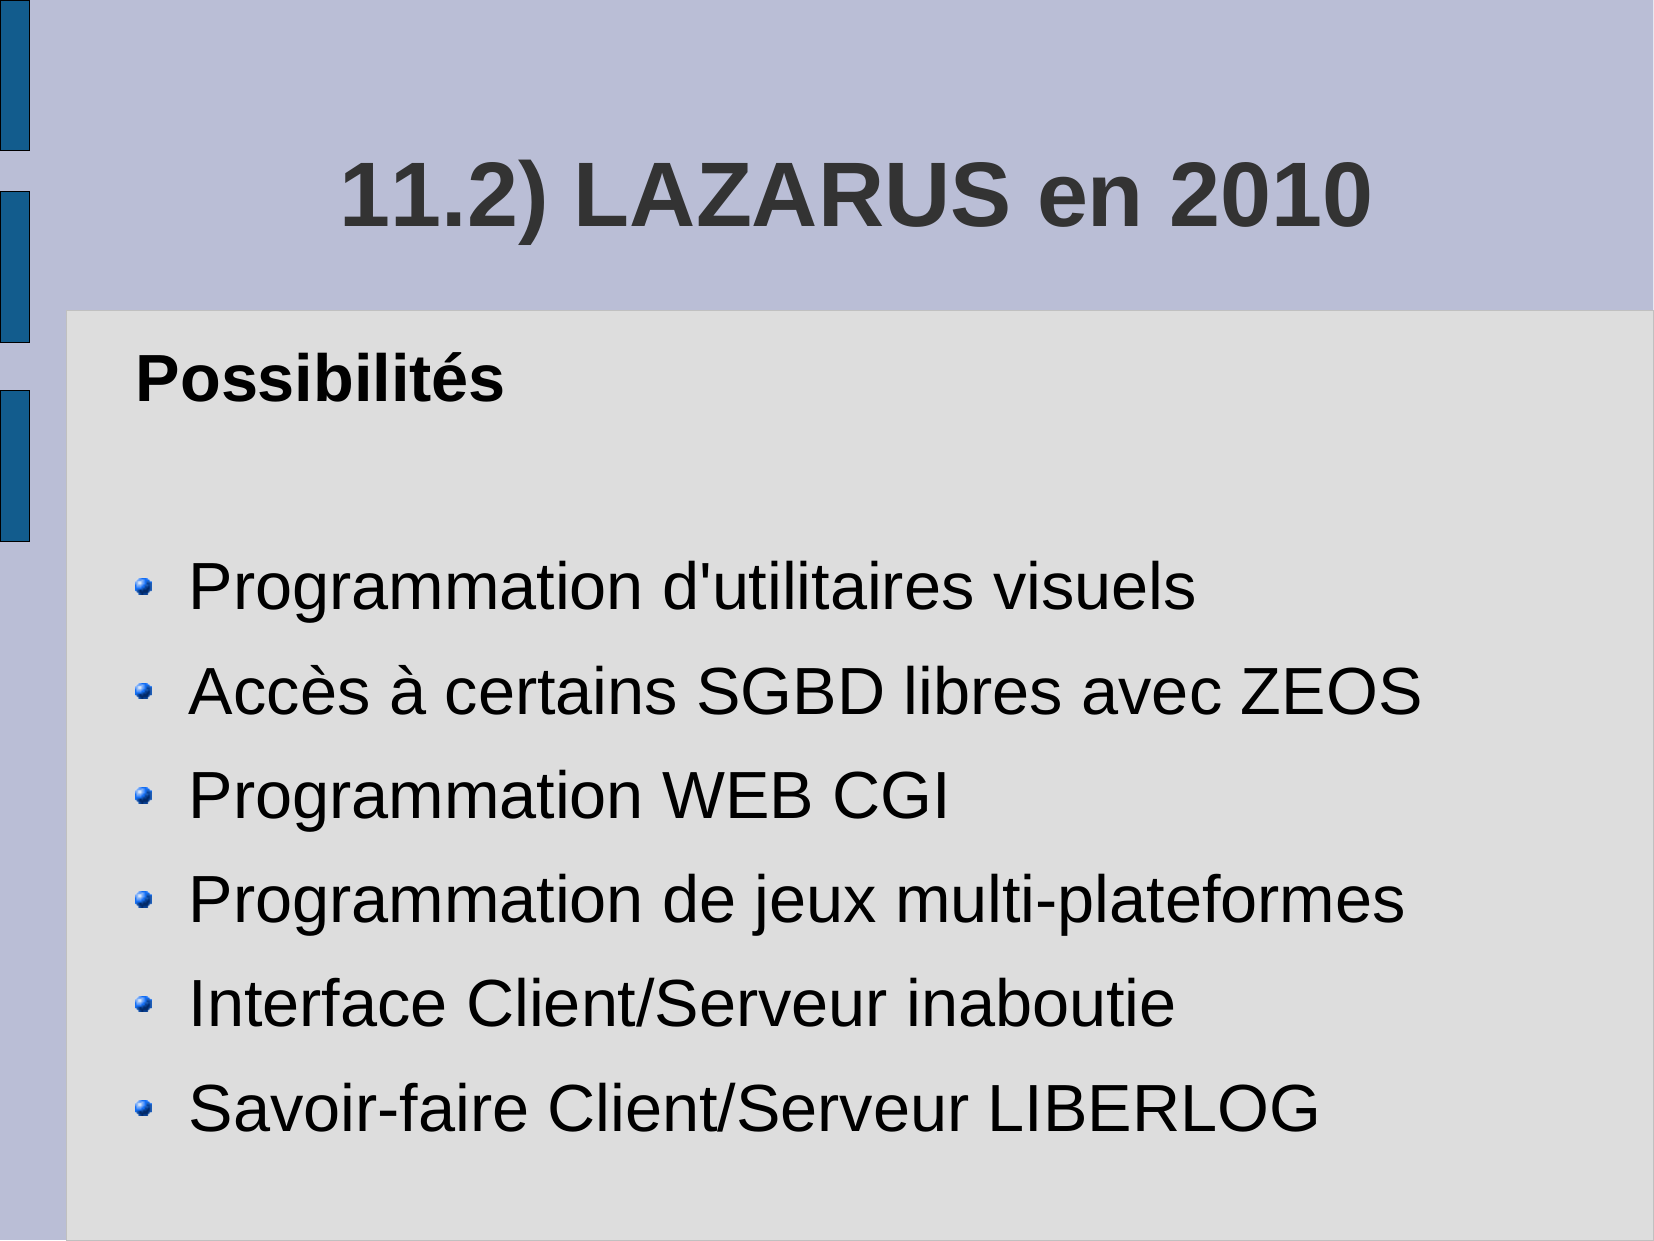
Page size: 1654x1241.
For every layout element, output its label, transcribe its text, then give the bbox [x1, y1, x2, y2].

title 11.2) LAZARUS en 2010 [121, 91, 1534, 299]
list Possibilités Programmation d'utilitaires visuels Accès à certains SGBD libres avec ZEOS Programmation WEB CGI Programmation de jeux multi-plateformes Interface Client/Serveur inaboutie Savoir-faire Client/Serveur LIBERLOG [118, 340, 1531, 1146]
